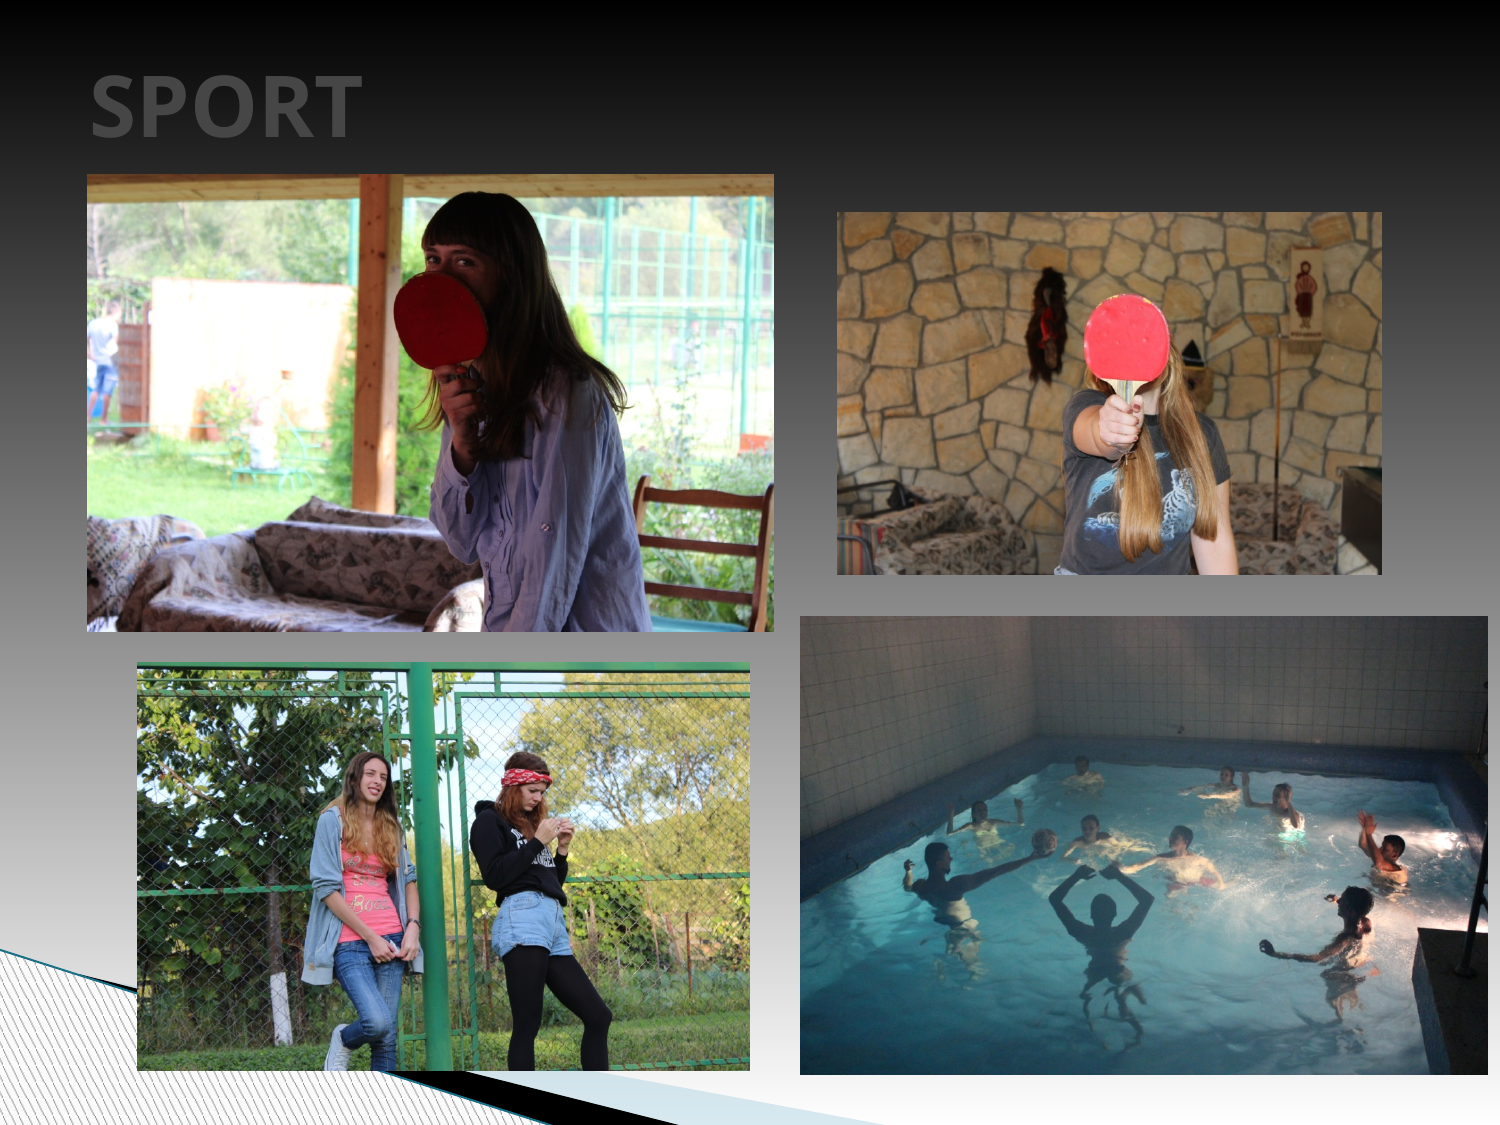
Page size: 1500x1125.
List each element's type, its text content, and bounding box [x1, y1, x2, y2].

title SPORT [75, 45, 1425, 233]
picture [0, 662, 750, 1125]
picture [837, 212, 1382, 575]
picture [87, 233, 774, 632]
picture [800, 616, 1488, 1075]
